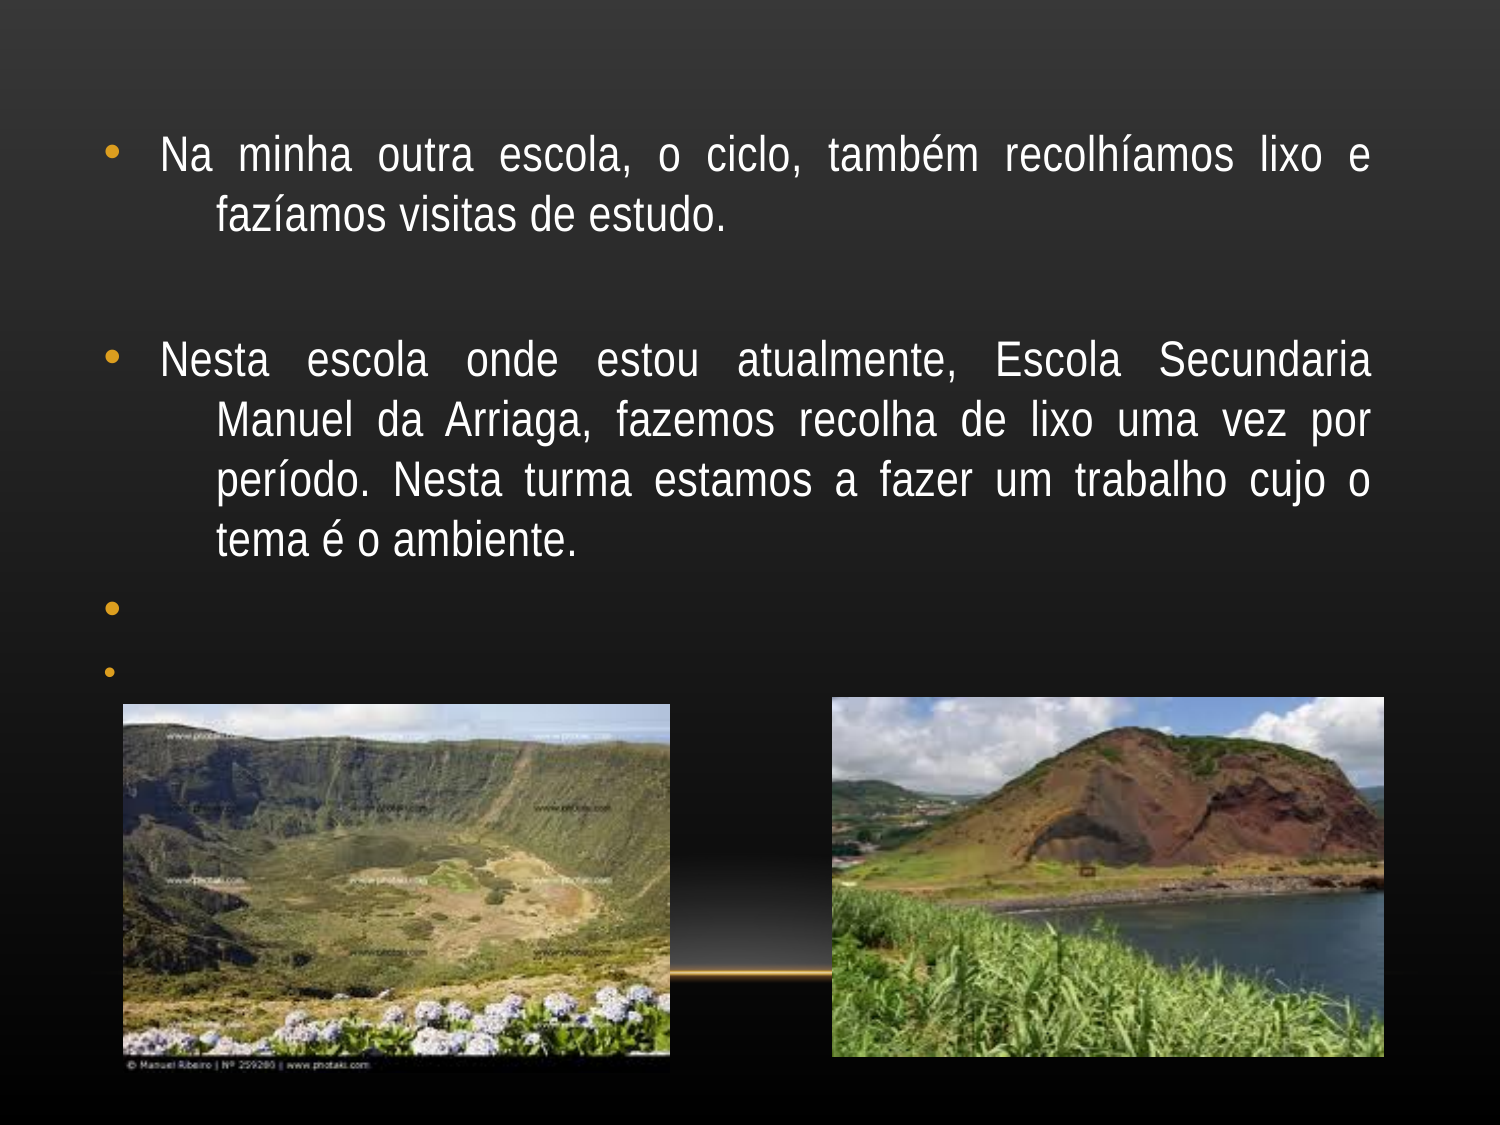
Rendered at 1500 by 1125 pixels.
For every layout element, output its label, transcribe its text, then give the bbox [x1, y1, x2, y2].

picture [832, 697, 1384, 1057]
list Na minha outra escola, o ciclo, também recolhíamos lixo e fazíamos visitas de estudo. Nesta escola onde estou atualmente, Escola Secundaria Manuel da Arriaga, fazemos recolha de lixo uma vez por período. Nesta turma estamos a fazer um trabalho cujo o tema é o ambiente. [88, 113, 1389, 789]
picture [123, 704, 670, 1073]
